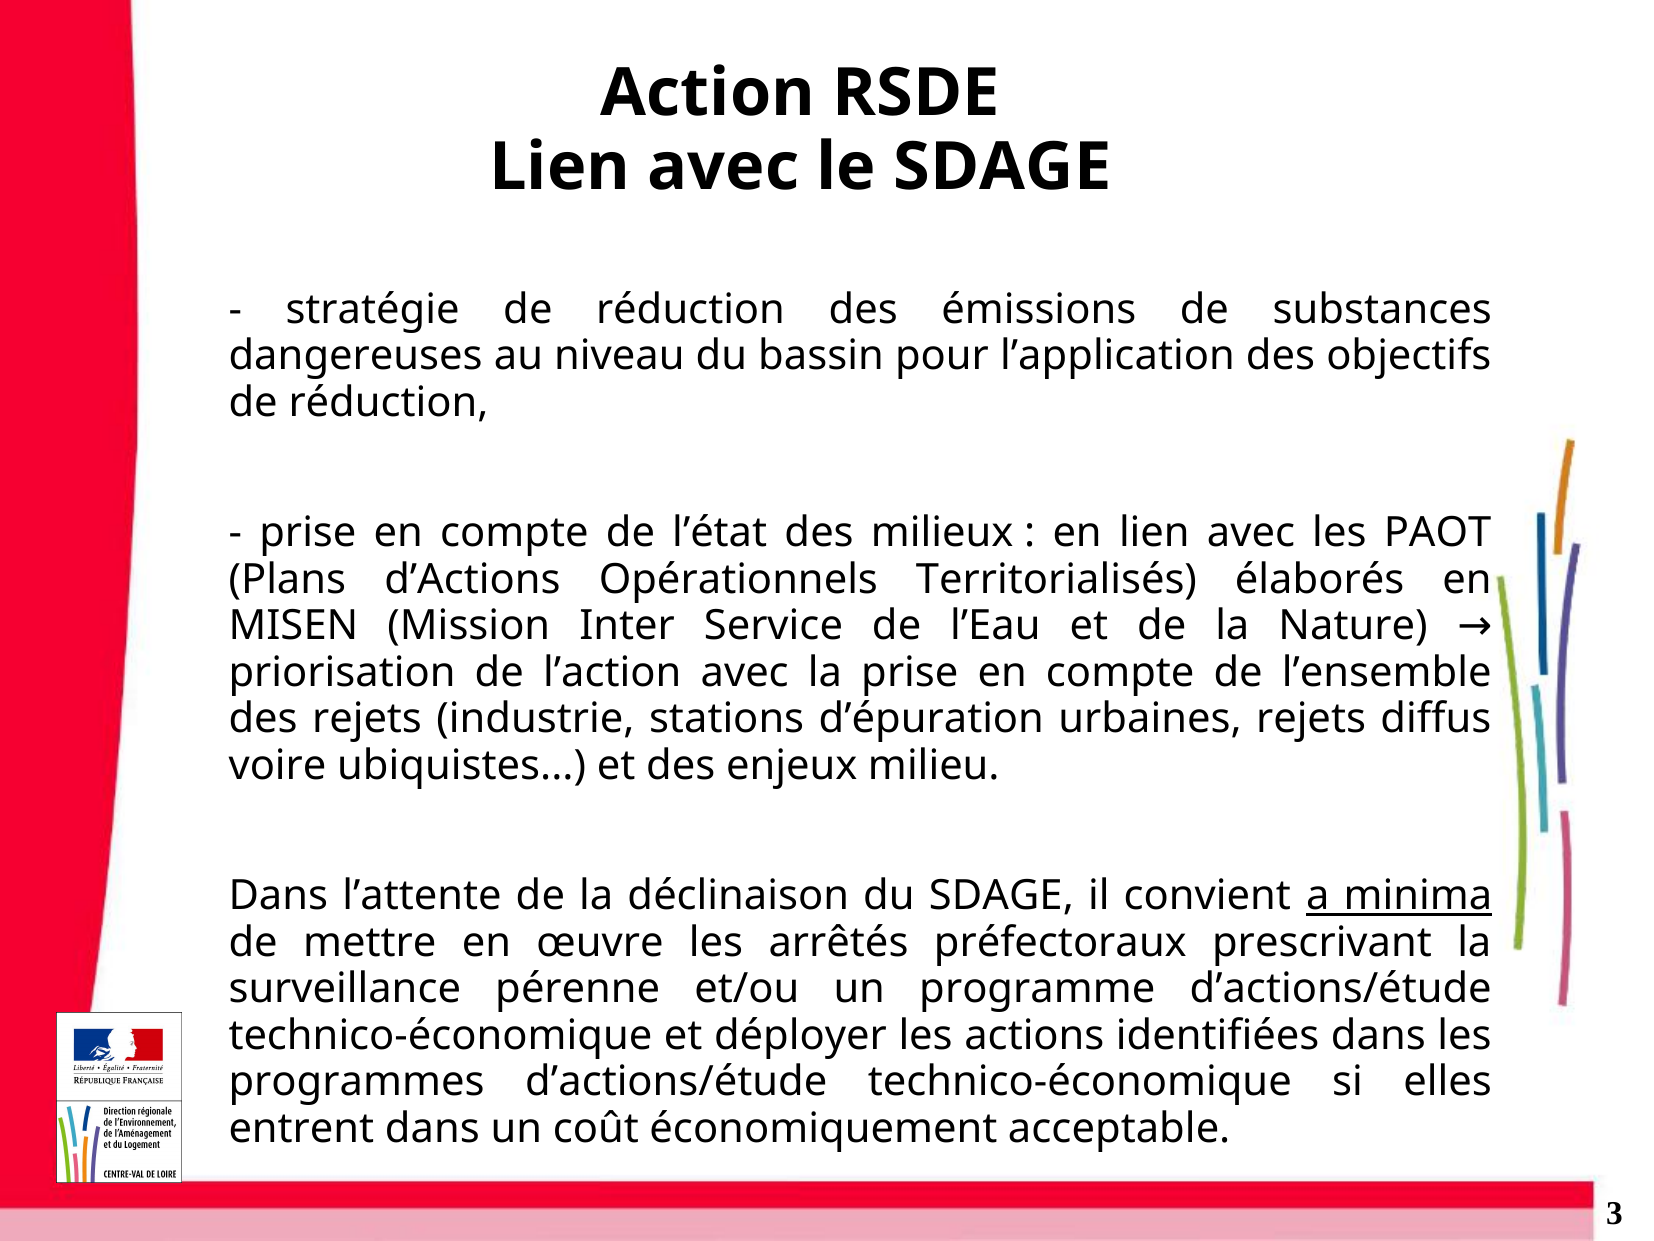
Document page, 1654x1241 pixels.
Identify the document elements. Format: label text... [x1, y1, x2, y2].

text_box - stratégie de réduction des émissions de substances dangereuses au niveau du bassin pour l’application des objectifs de réduction, - prise en compte de l’état des milieux : en lien avec les PAOT (Plans d’Actions Opérationnels Territorialisés) élaborés en MISEN (Mission Inter Service de l’Eau et de la Nature) → priorisation de l’action avec la prise en compte de l’ensemble des rejets (industrie, stations d’épuration urbaines, rejets diffus voire ubiquistes...) et des enjeux milieu. Dans l’attente de la déclinaison du SDAGE, il convient a minima de mettre en œuvre les arrêtés préfectoraux prescrivant la surveillance pérenne et/ou un programme d’actions/étude technico-économique et déployer les actions identifiées dans les programmes d’actions/étude technico-économique si elles entrent dans un coût économiquement acceptable. 11 [228, 283, 1493, 1124]
text_box Action RSDE Lien avec le SDAGE [474, 48, 1127, 213]
picture [0, 0, 1653, 1241]
